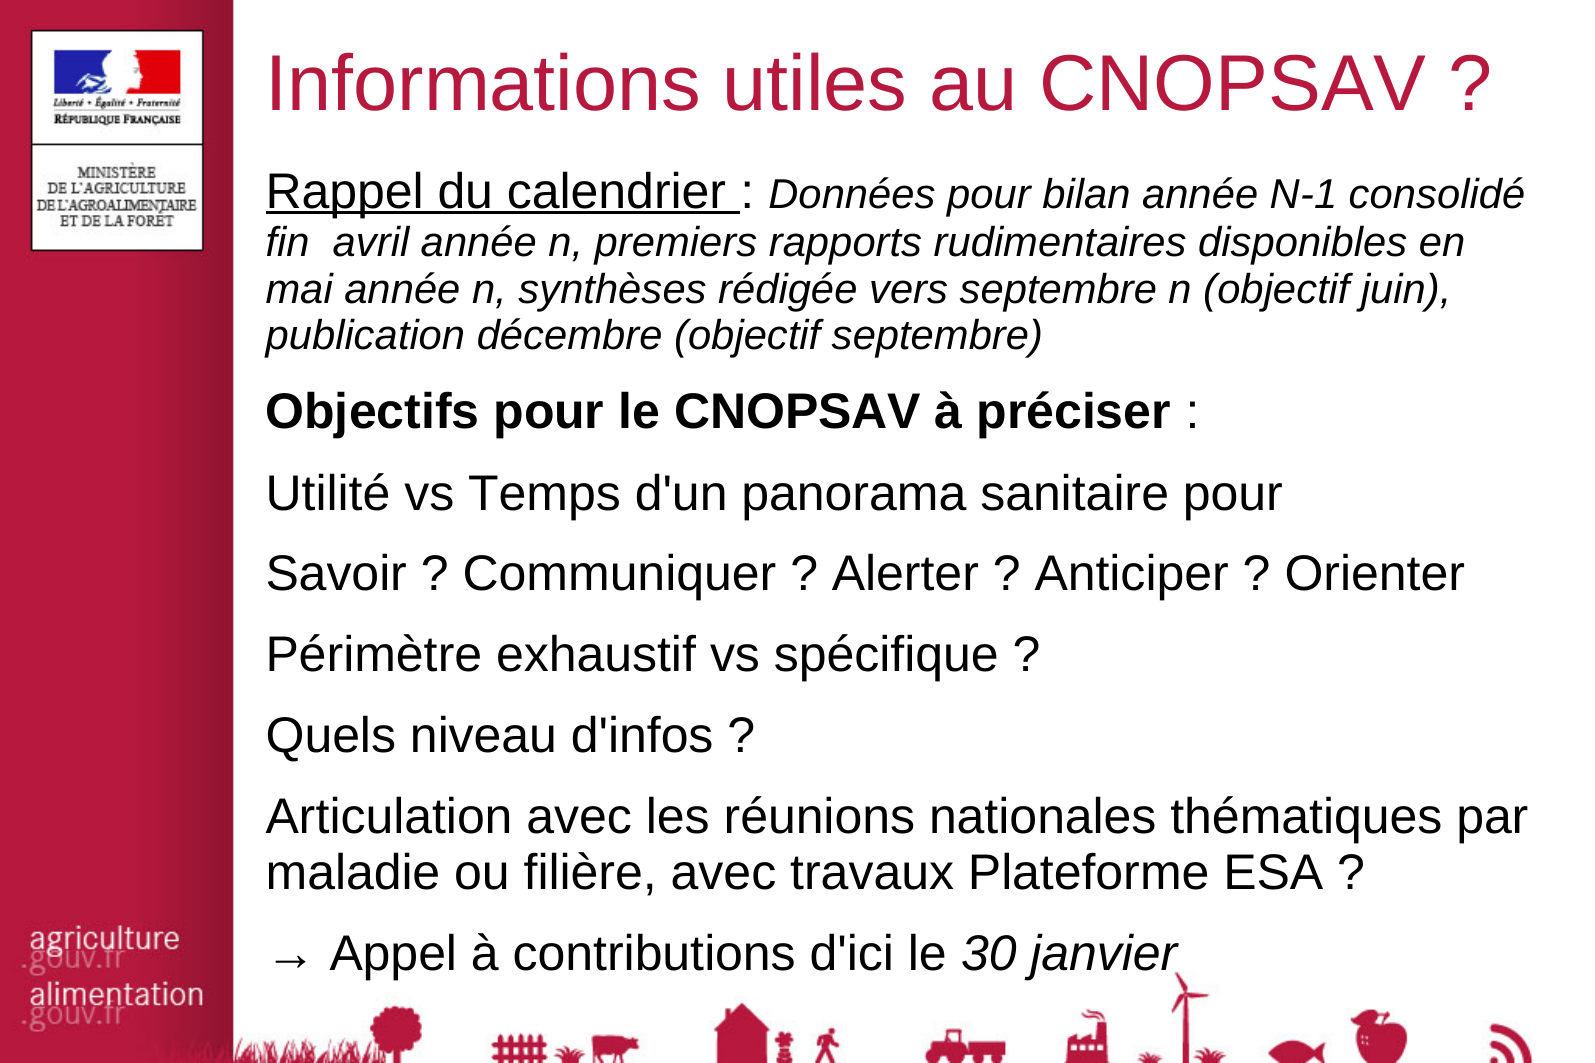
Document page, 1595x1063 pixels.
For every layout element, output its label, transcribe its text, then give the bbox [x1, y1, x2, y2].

title Informations utiles au CNOPSAV ? [265, 2, 1535, 160]
picture [0, 0, 1594, 1063]
list Rappel du calendrier : Données pour bilan année N-1 consolidé fin avril année n, premiers rapports rudimentaires disponibles en mai année n, synthèses rédigée vers septembre n (objectif juin), publication décembre (objectif septembre) Objectifs pour le CNOPSAV à préciser : Utilité vs Temps d'un panorama sanitaire pour Savoir ? Communiquer ? Alerter ? Anticiper ? Orienter Périmètre exhaustif vs spécifique ? Quels niveau d'infos ? Articulation avec les réunions nationales thématiques par maladie ou filière, avec travaux Plateforme ESA ? → Appel à contributions d'ici le 30 janvier [265, 160, 1535, 982]
